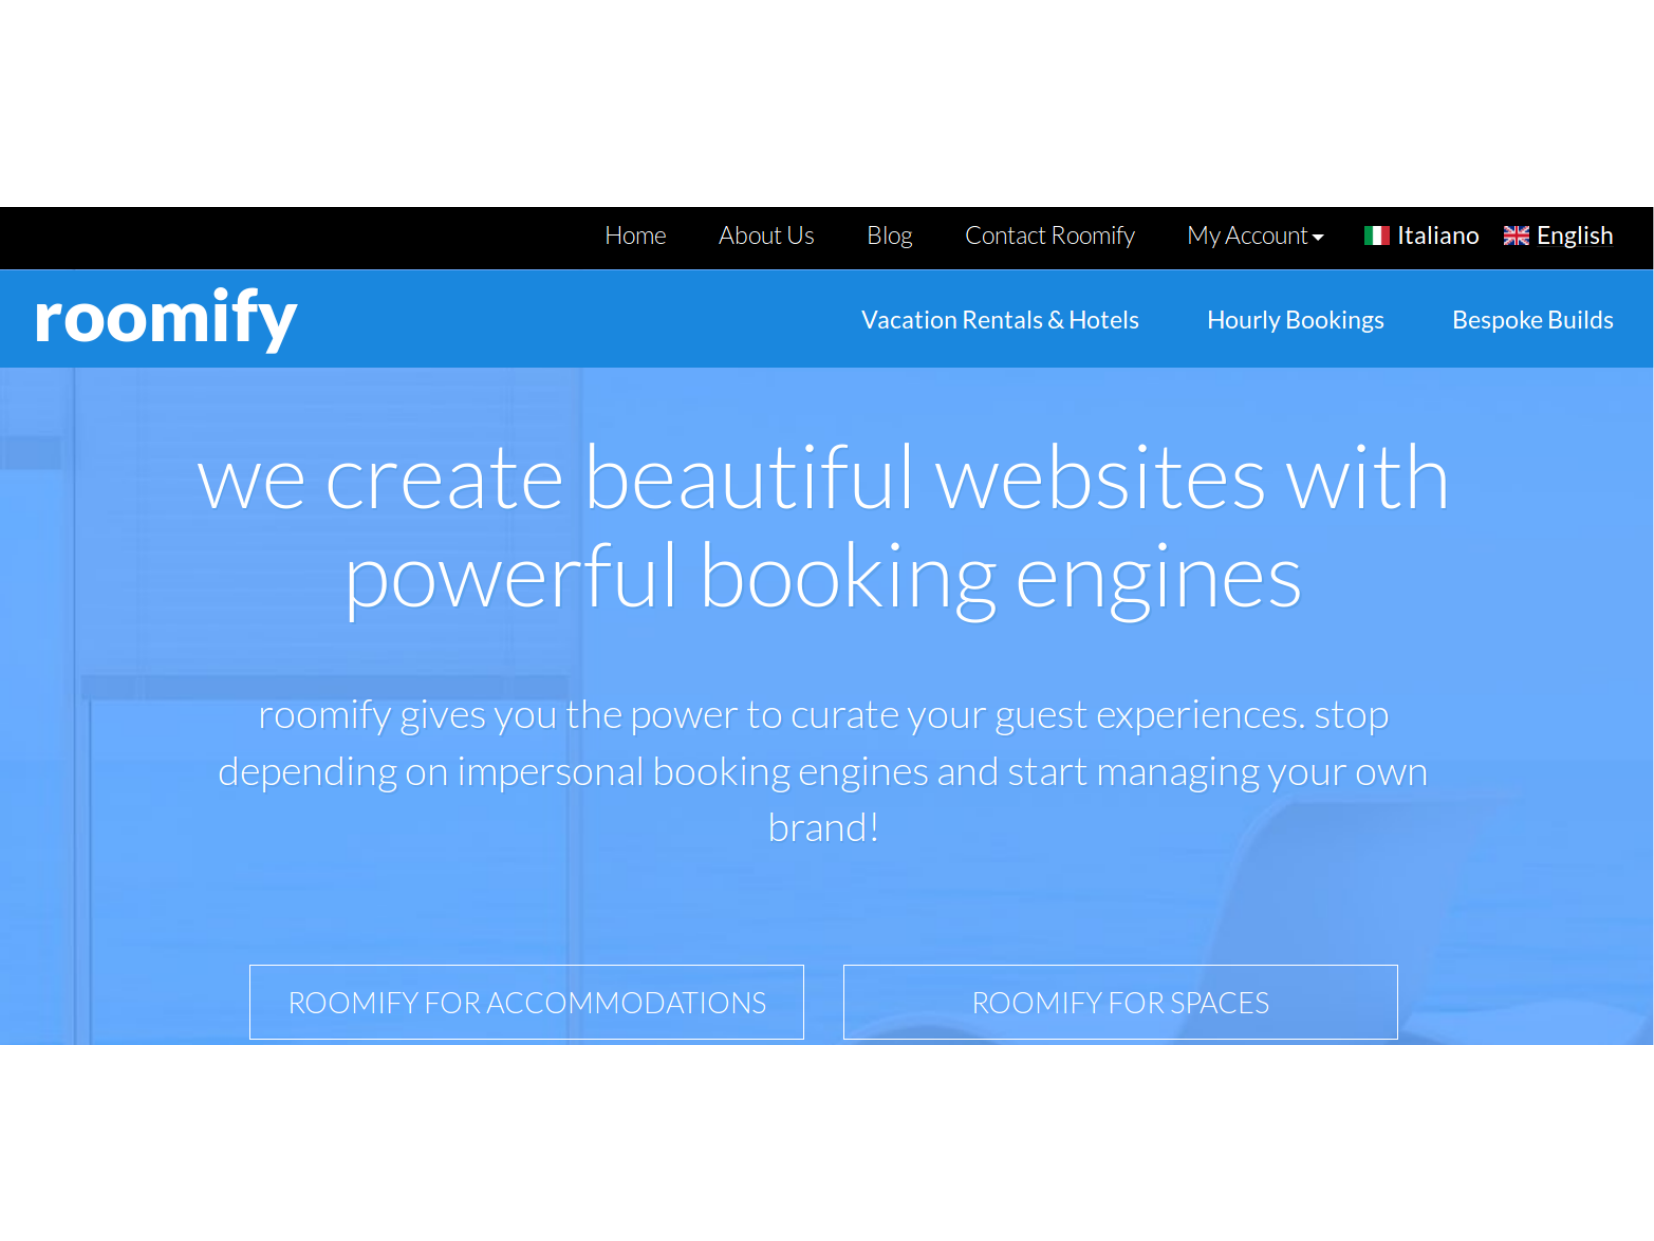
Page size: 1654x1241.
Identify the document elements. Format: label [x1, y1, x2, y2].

picture [0, 207, 1654, 1045]
